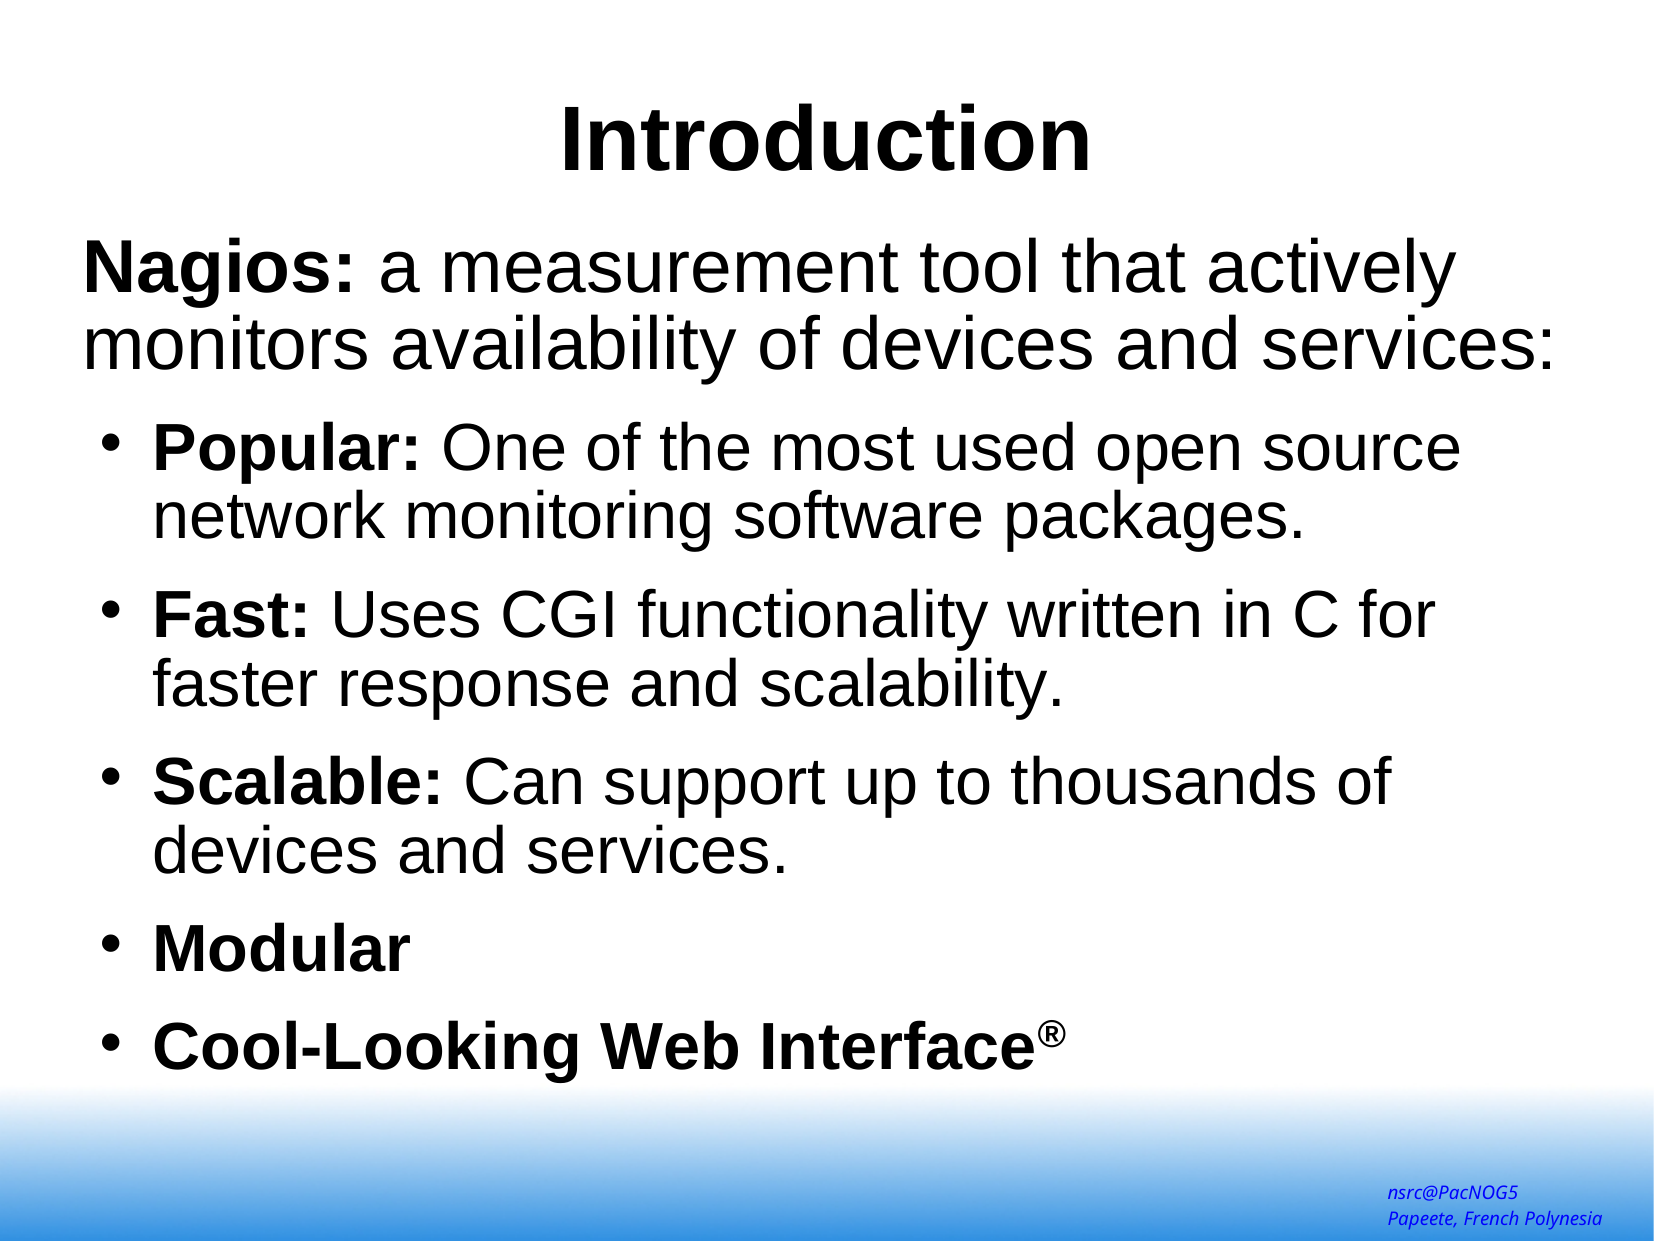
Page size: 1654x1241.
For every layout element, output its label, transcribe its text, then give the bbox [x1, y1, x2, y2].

list Nagios: a measurement tool that actively monitors availability of devices and services: Popular: One of the most used open source network monitoring software packages. Fast: Uses CGI functionality written in C for faster response and scalability. Scalable: Can support up to thousands of devices and services. Modular Cool-Looking Web Interface® [82, 230, 1571, 1093]
title Introduction [82, 45, 1571, 228]
picture [0, 1083, 1654, 1241]
